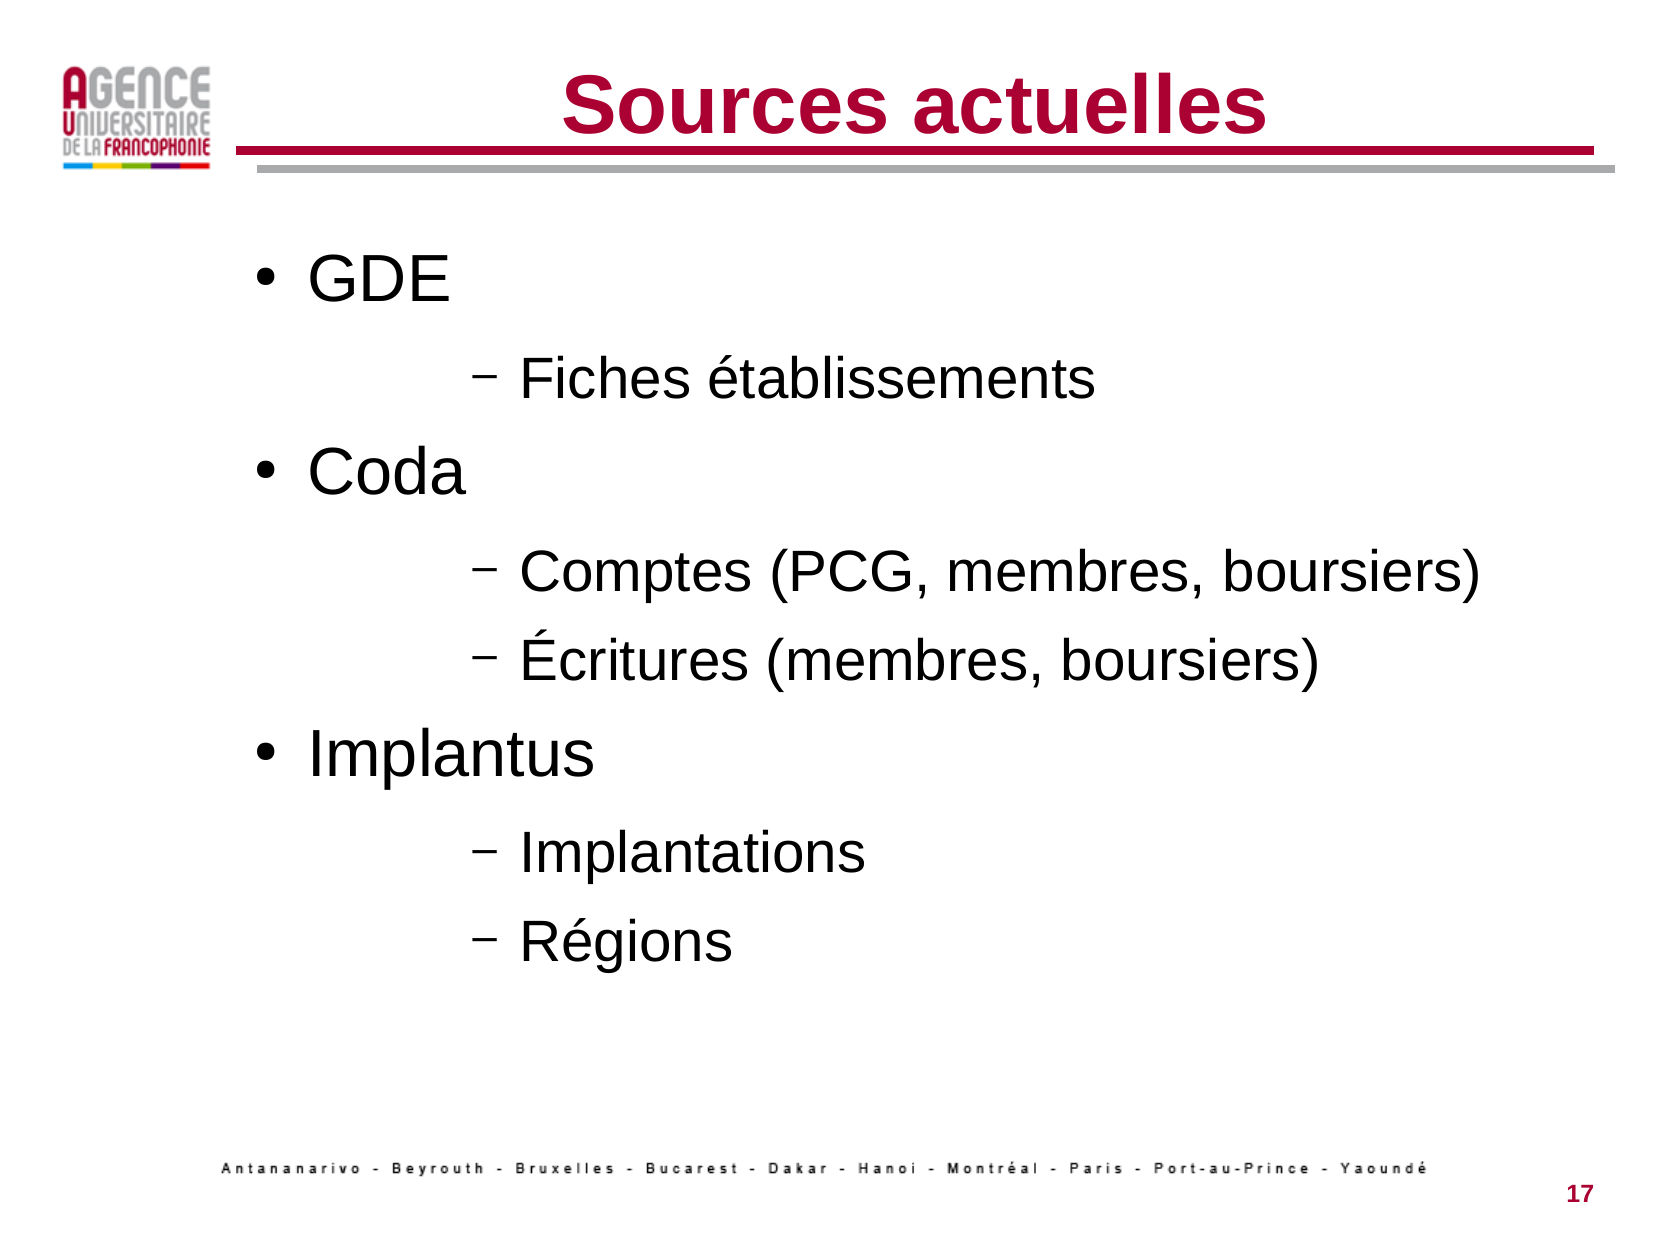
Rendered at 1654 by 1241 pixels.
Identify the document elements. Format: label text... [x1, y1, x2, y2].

list GDE Fiches établissements Coda Comptes (PCG, membres, boursiers) Écritures (membres, boursiers) Implantus Implantations Régions [236, 241, 1595, 1135]
picture [29, 29, 1625, 1241]
title Sources actuelles [236, 58, 1595, 152]
